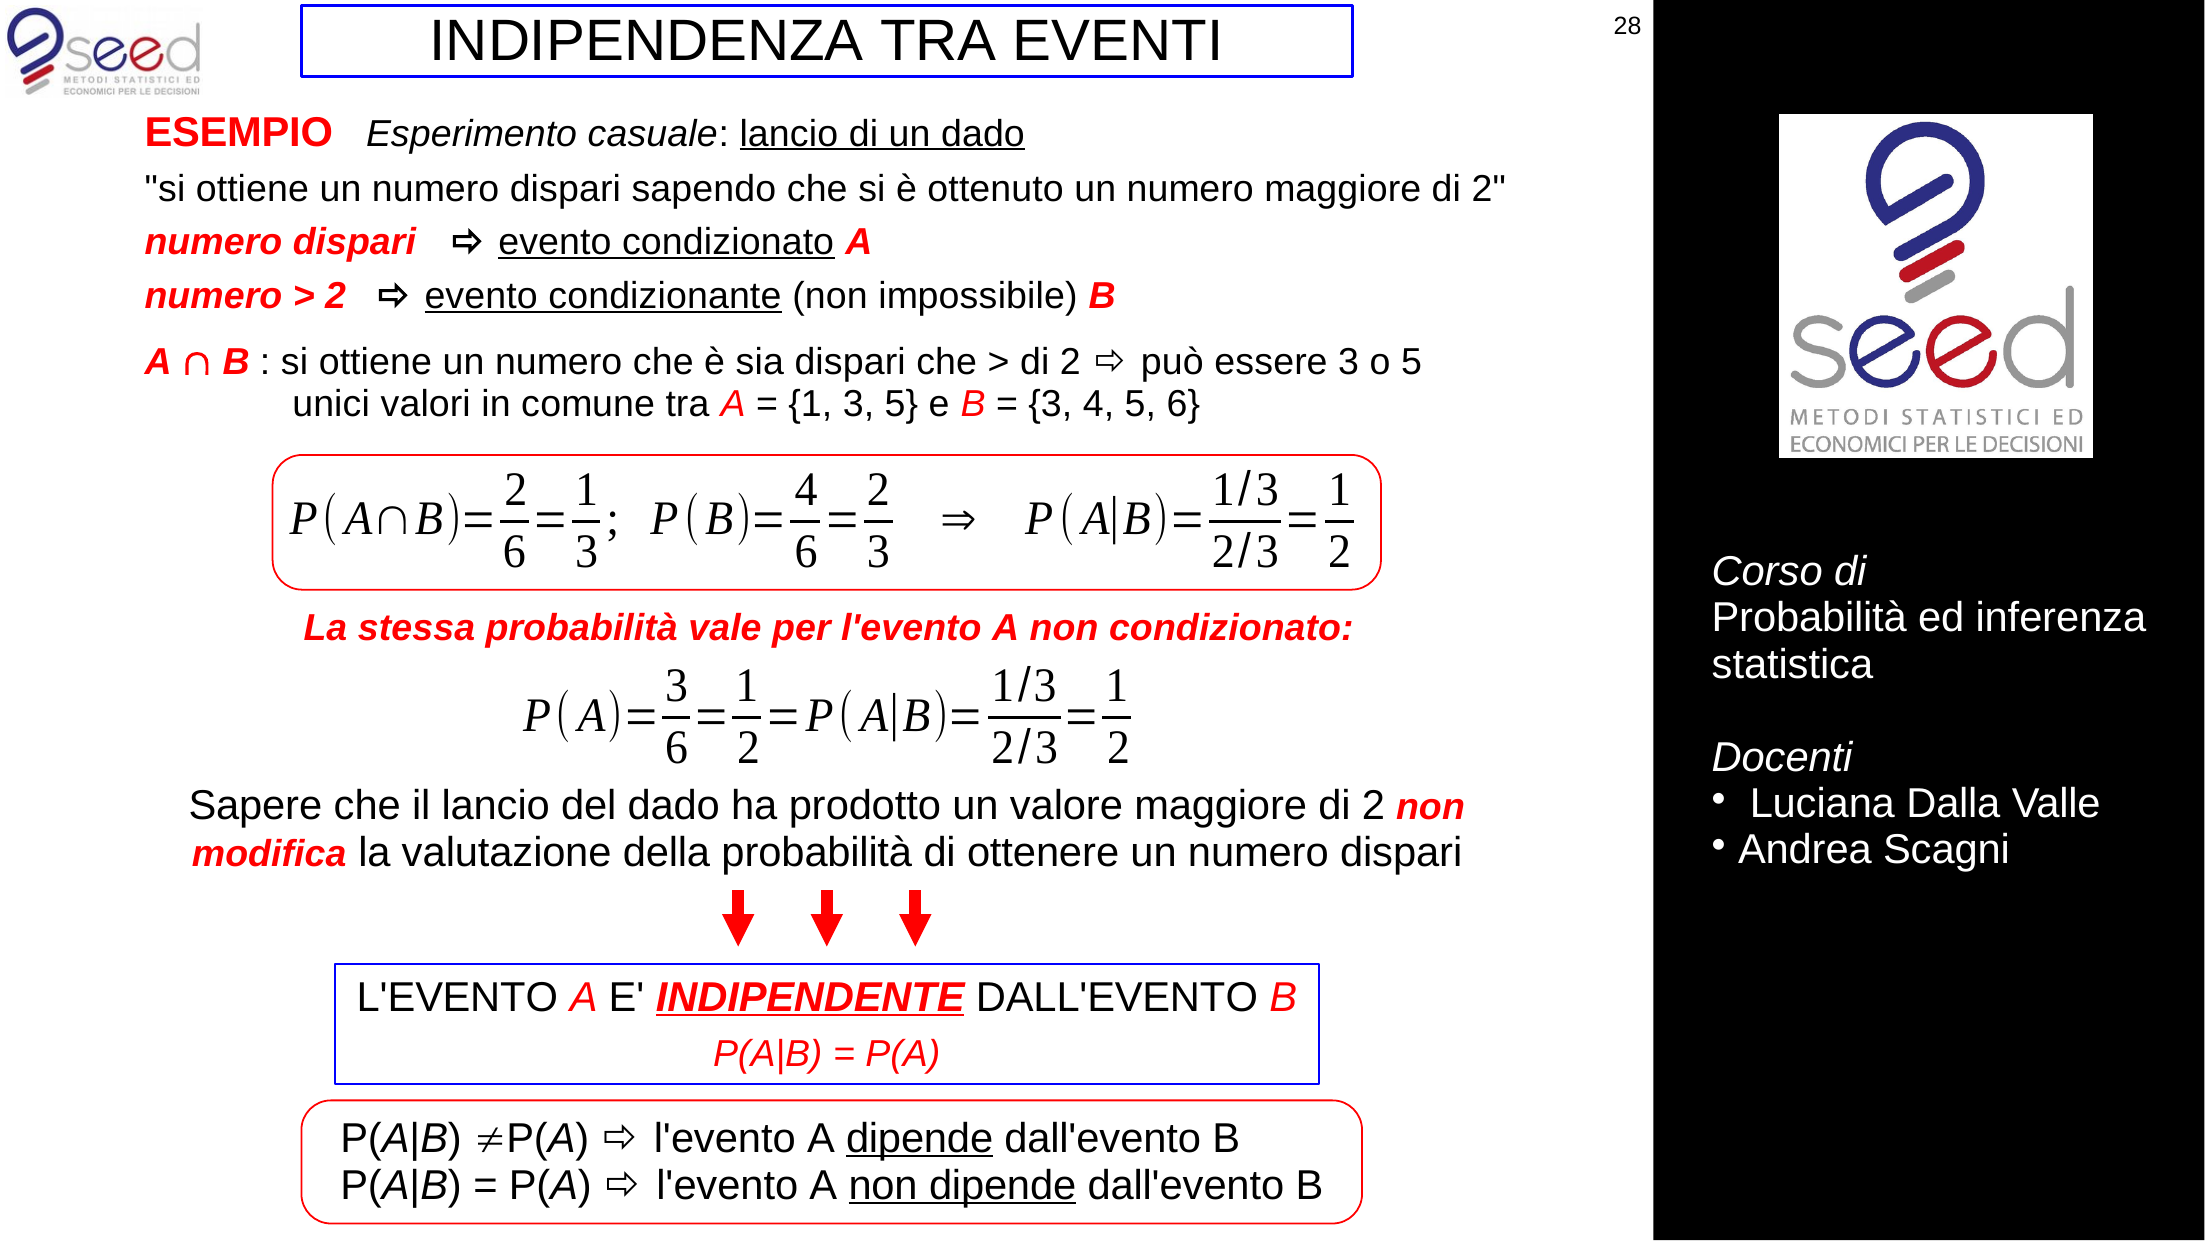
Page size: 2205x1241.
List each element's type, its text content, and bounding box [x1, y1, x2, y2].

text_box L'EVENTO A E' INDIPENDENTE DALL'EVENTO B P(A|B) = P(A) [334, 964, 1319, 1084]
picture [1779, 114, 2093, 458]
text_box P(A|B) ≠P(A)  l'evento A dipende dall'evento B P(A|B) = P(A)  l'evento A non dipende dall'evento B [301, 1100, 1363, 1224]
chart [513, 659, 1140, 776]
text_box Sapere che il lancio del dado ha prodotto un valore maggiore di 2 non modifica la valutazione della probabilità di ottenere un numero dispari [138, 782, 1516, 879]
chart [280, 462, 1362, 580]
text_box INDIPENDENZA TRA EVENTI [301, 5, 1353, 77]
text_box La stessa probabilità vale per l'evento A non condizionato: [303, 606, 1356, 651]
text_box ESEMPIO Esperimento casuale: lancio di un dado "si ottiene un numero dispari sapendo che si è ottenuto un numero maggiore di 2" numero dispari  evento condizionato A numero > 2  evento condizionante (non impossibile) B A ∩ B : si ottiene un numero che è sia dispari che > di 2  può essere 3 o 5 unici valori in comune tra A = {1, 3, 5} e B = {3, 4, 5, 6} [144, 108, 1551, 442]
picture [5, 5, 203, 98]
